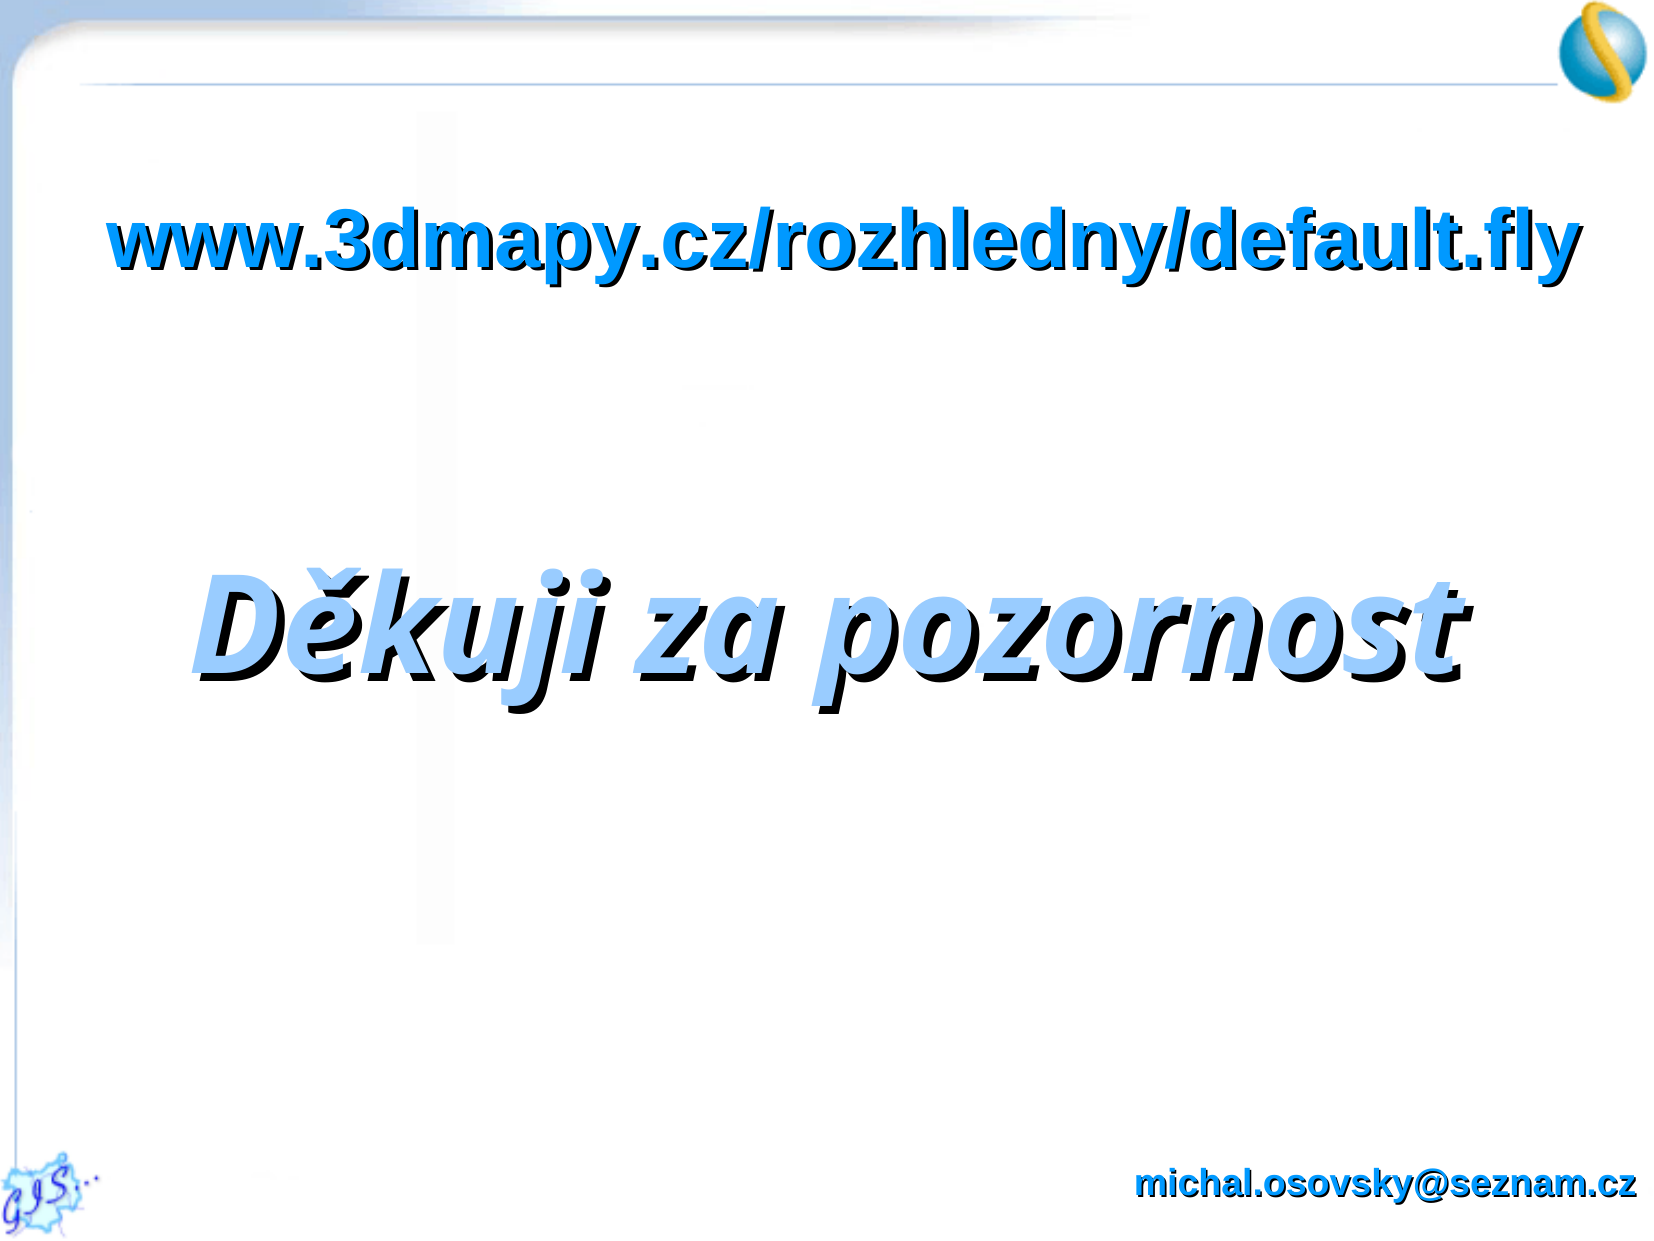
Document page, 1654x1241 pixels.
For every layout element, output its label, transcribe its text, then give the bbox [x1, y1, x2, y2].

picture [0, 0, 1654, 1241]
text_box michal.osovsky@seznam.cz [1116, 1151, 1654, 1216]
text_box www.3dmapy.cz/rozhledny/default.fly [88, 181, 1600, 296]
